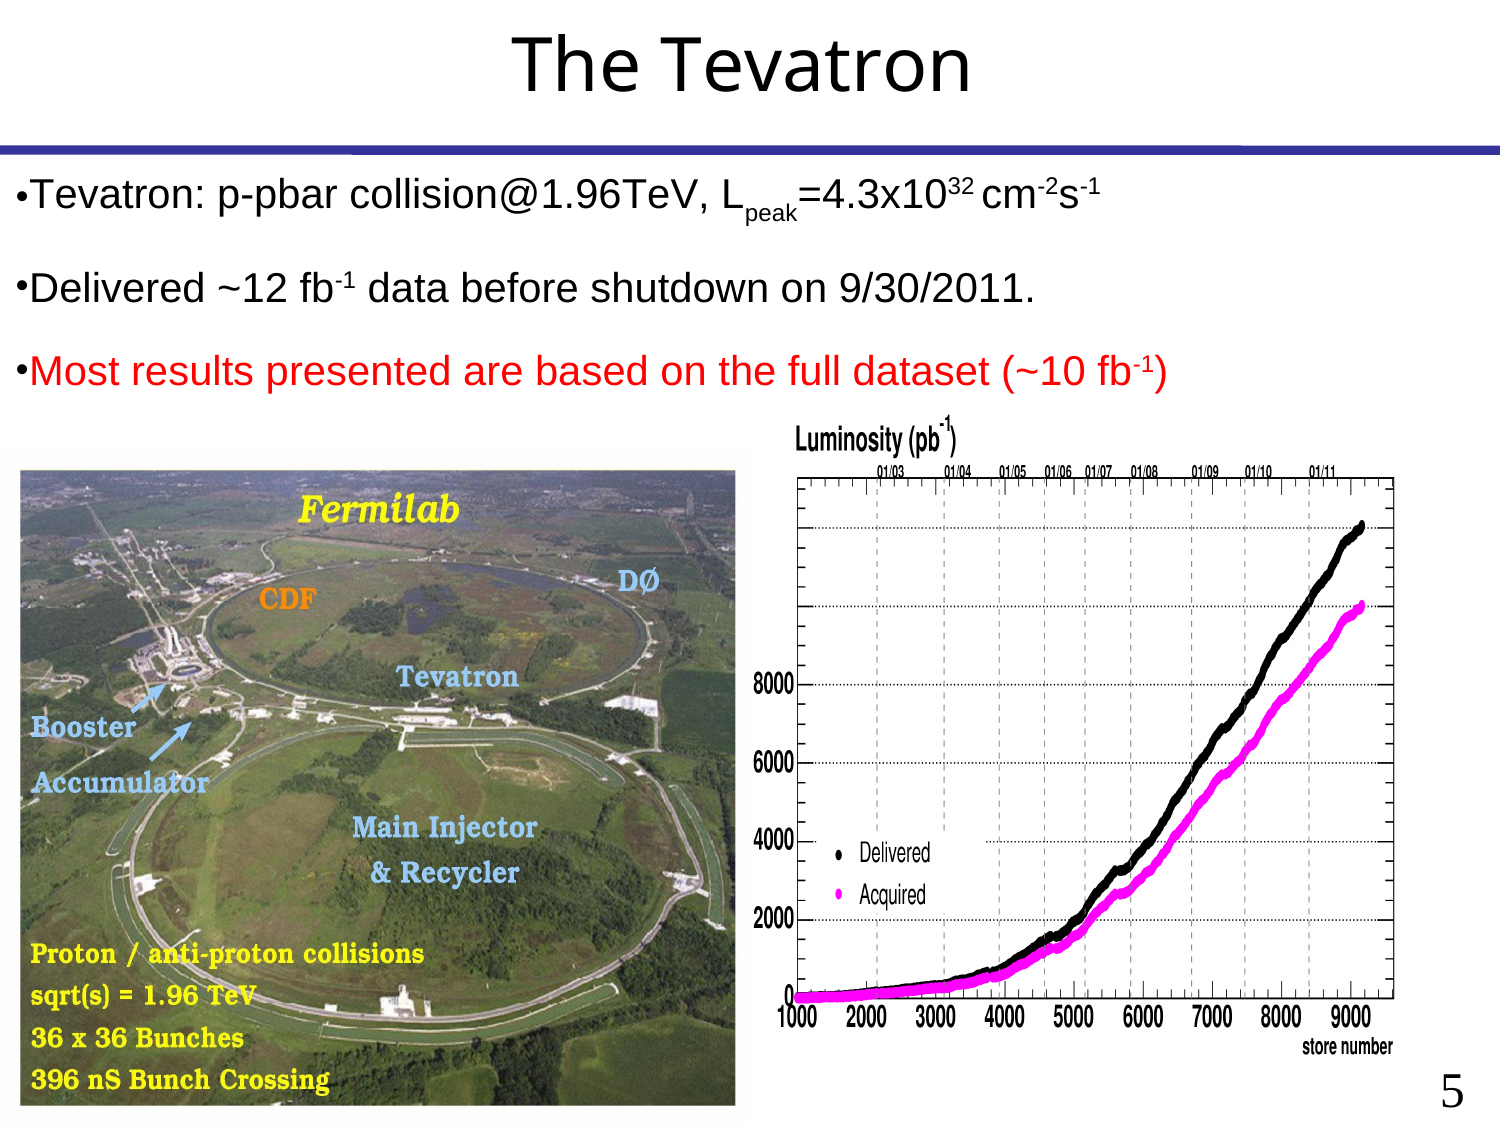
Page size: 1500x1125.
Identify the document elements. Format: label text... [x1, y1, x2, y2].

picture [0, 412, 1426, 1125]
text_box 5 [1425, 1050, 1500, 1125]
text_box Tevatron: p-pbar collision@1.96TeV, Lpeak=4.3x1032 cm-2s-1 Delivered ~12 fb-1 data before shutdown on 9/30/2011. Most results presented are based on the full dataset (~10 fb-1) [0, 149, 1500, 413]
title The Tevatron [0, 11, 1486, 128]
